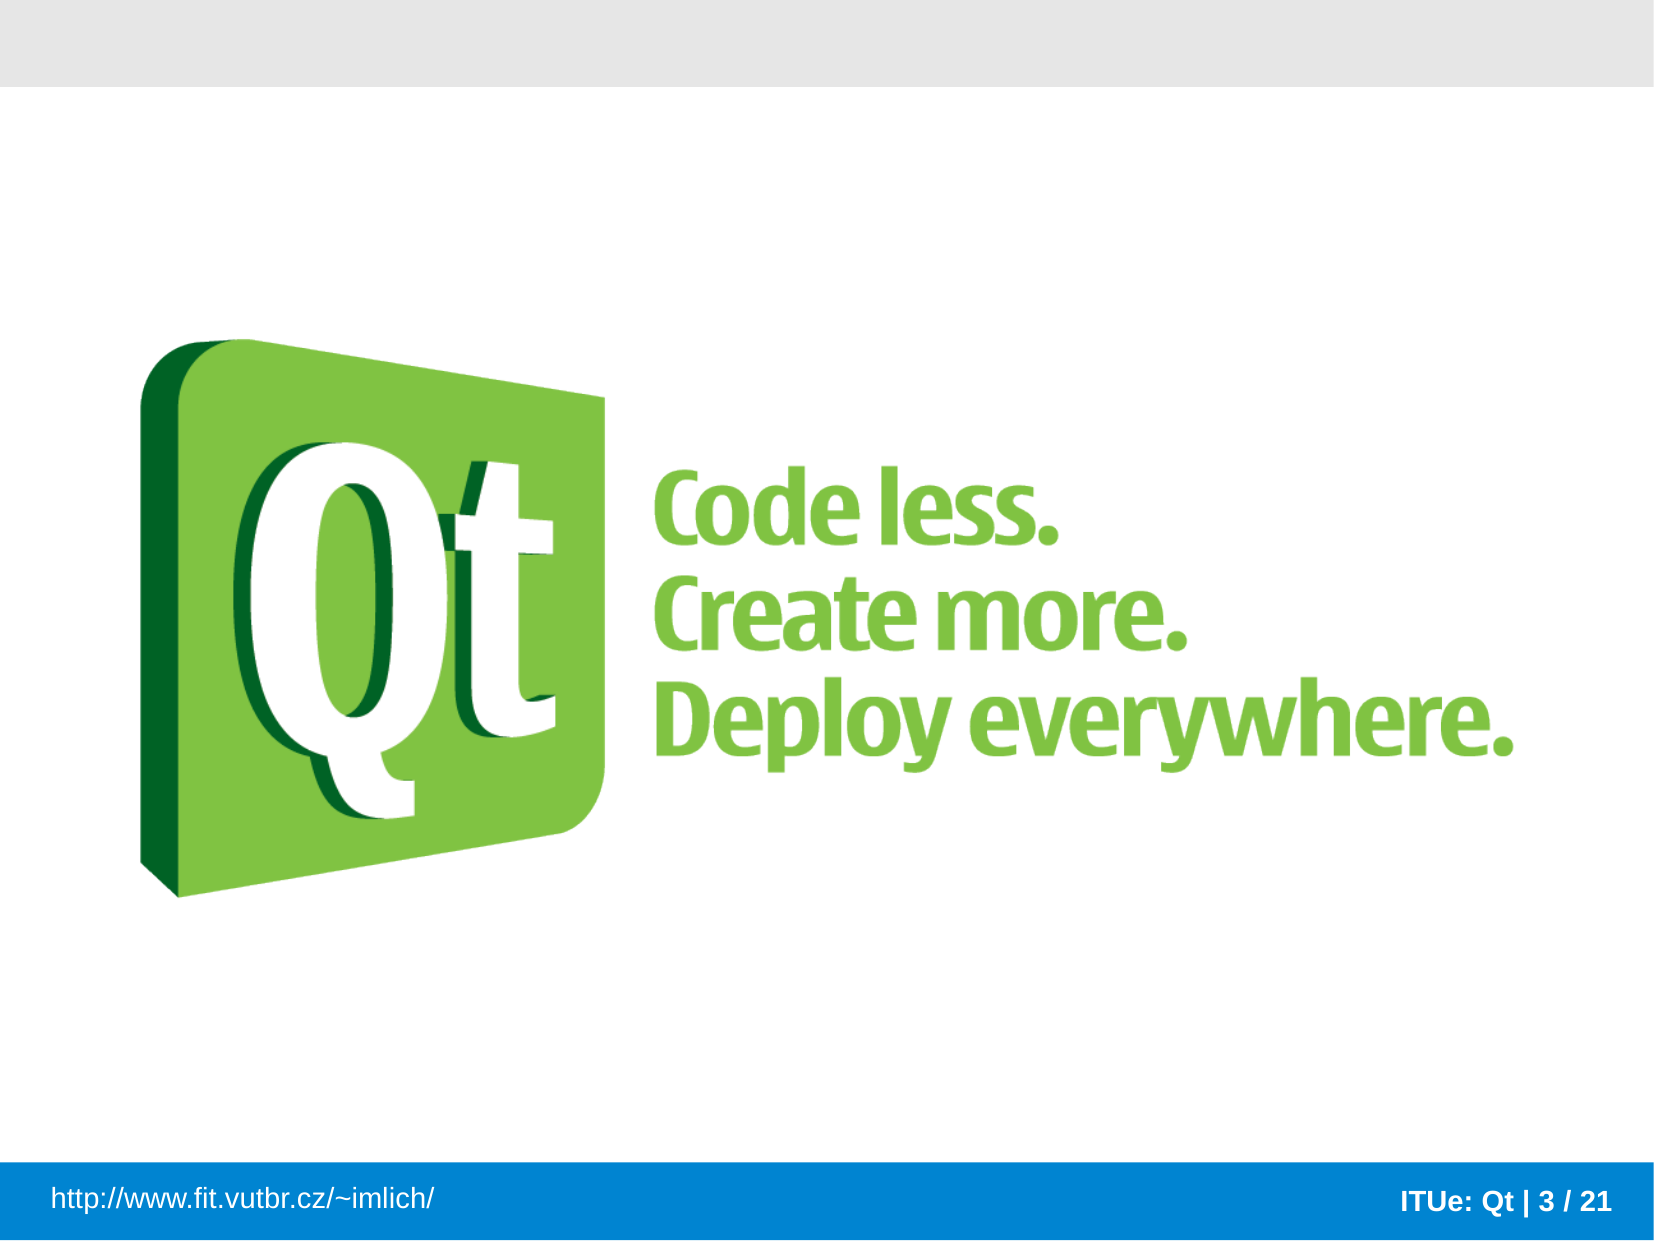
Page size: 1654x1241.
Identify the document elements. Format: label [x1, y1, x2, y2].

picture [38, 219, 1616, 1008]
